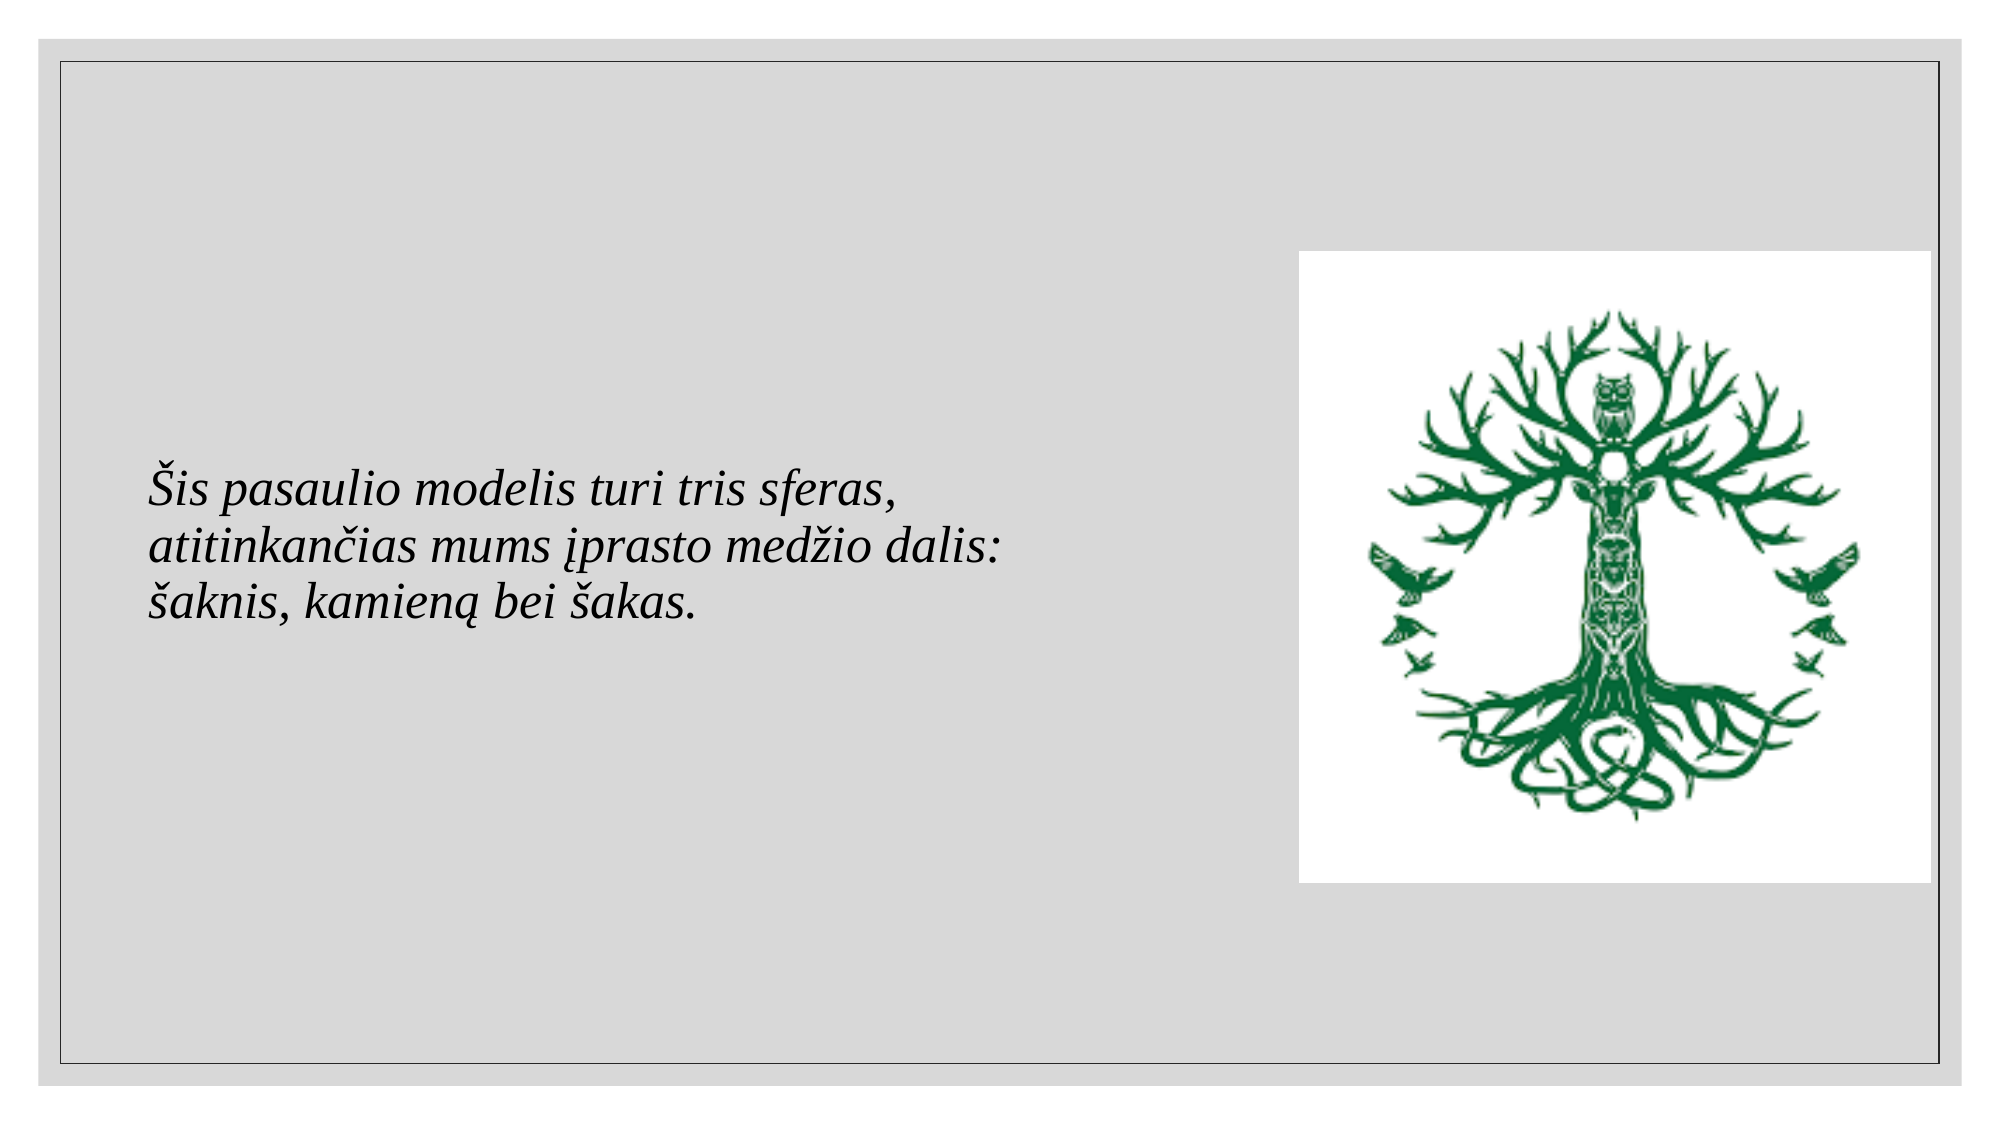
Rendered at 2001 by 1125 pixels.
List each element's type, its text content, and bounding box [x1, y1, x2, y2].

picture [1299, 251, 1931, 883]
title Šis pasaulio modelis turi tris sferas, atitinkančias mums įprasto medžio dalis: šaknis, kamieną bei šakas. [133, 212, 1170, 879]
